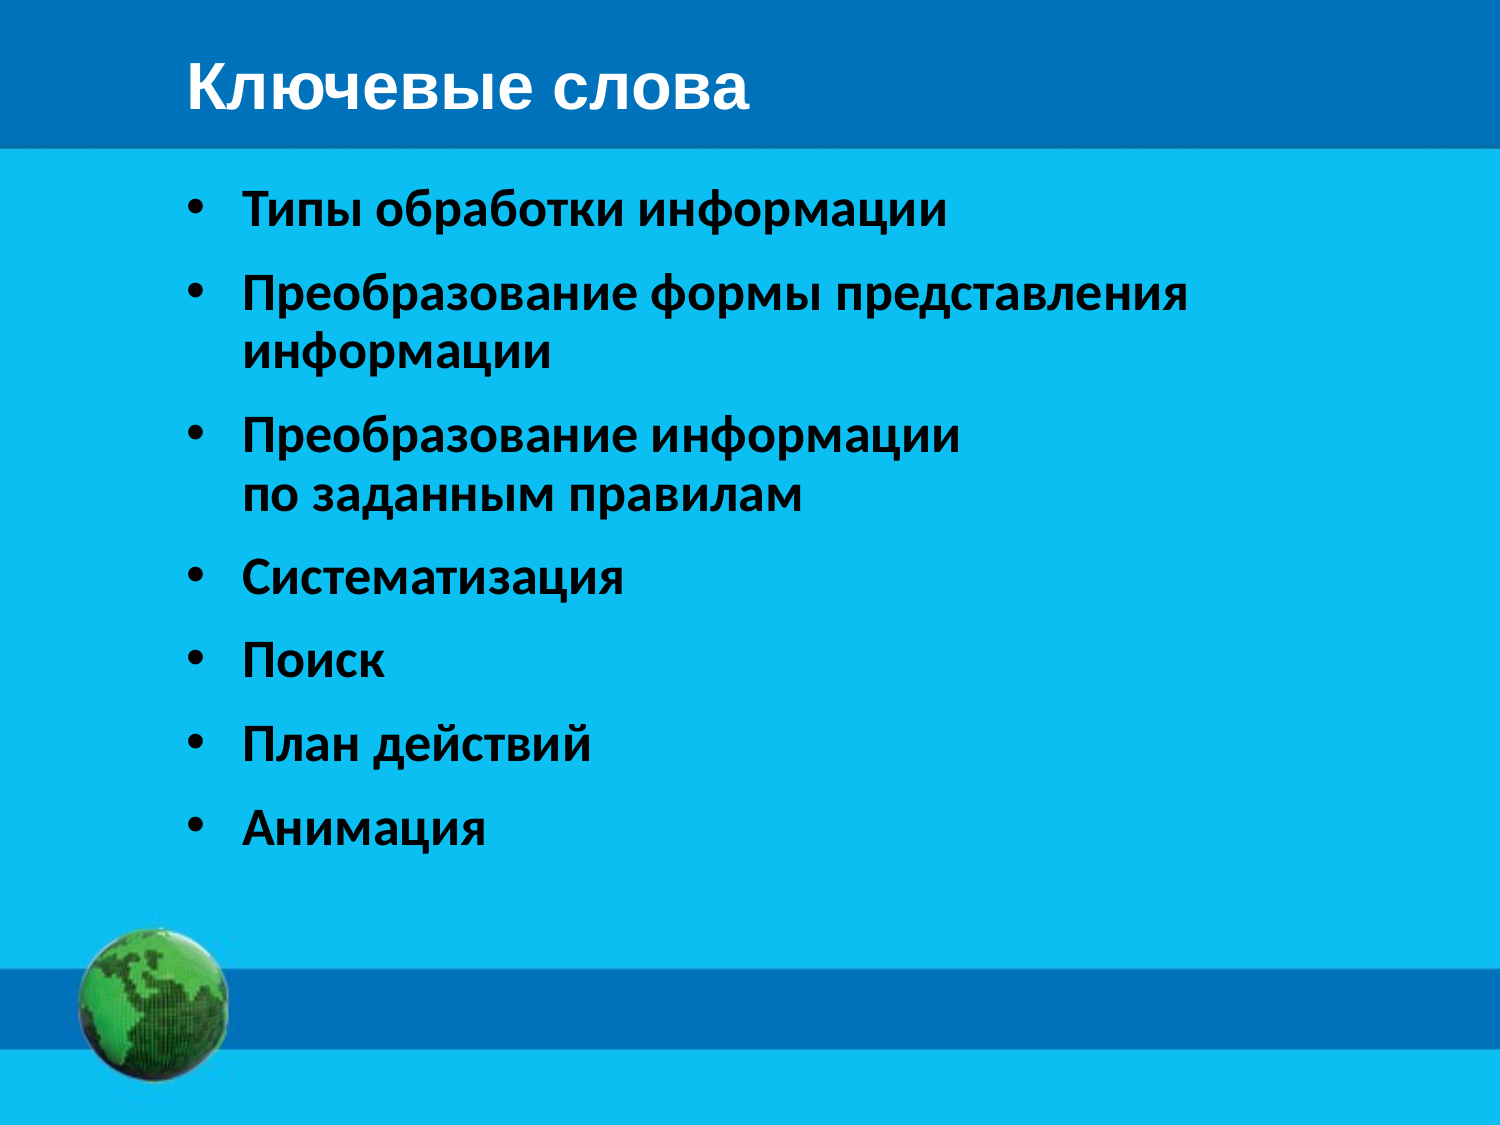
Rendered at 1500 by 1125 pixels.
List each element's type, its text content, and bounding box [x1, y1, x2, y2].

title Ключевые слова [171, 30, 1425, 135]
list Типы обработки информации Преобразование формы представления информации Преобразование информации по заданным правилам Систематизация Поиск План действий Анимация [171, 172, 1425, 1005]
picture [0, 0, 1500, 146]
picture [0, 924, 1500, 1084]
